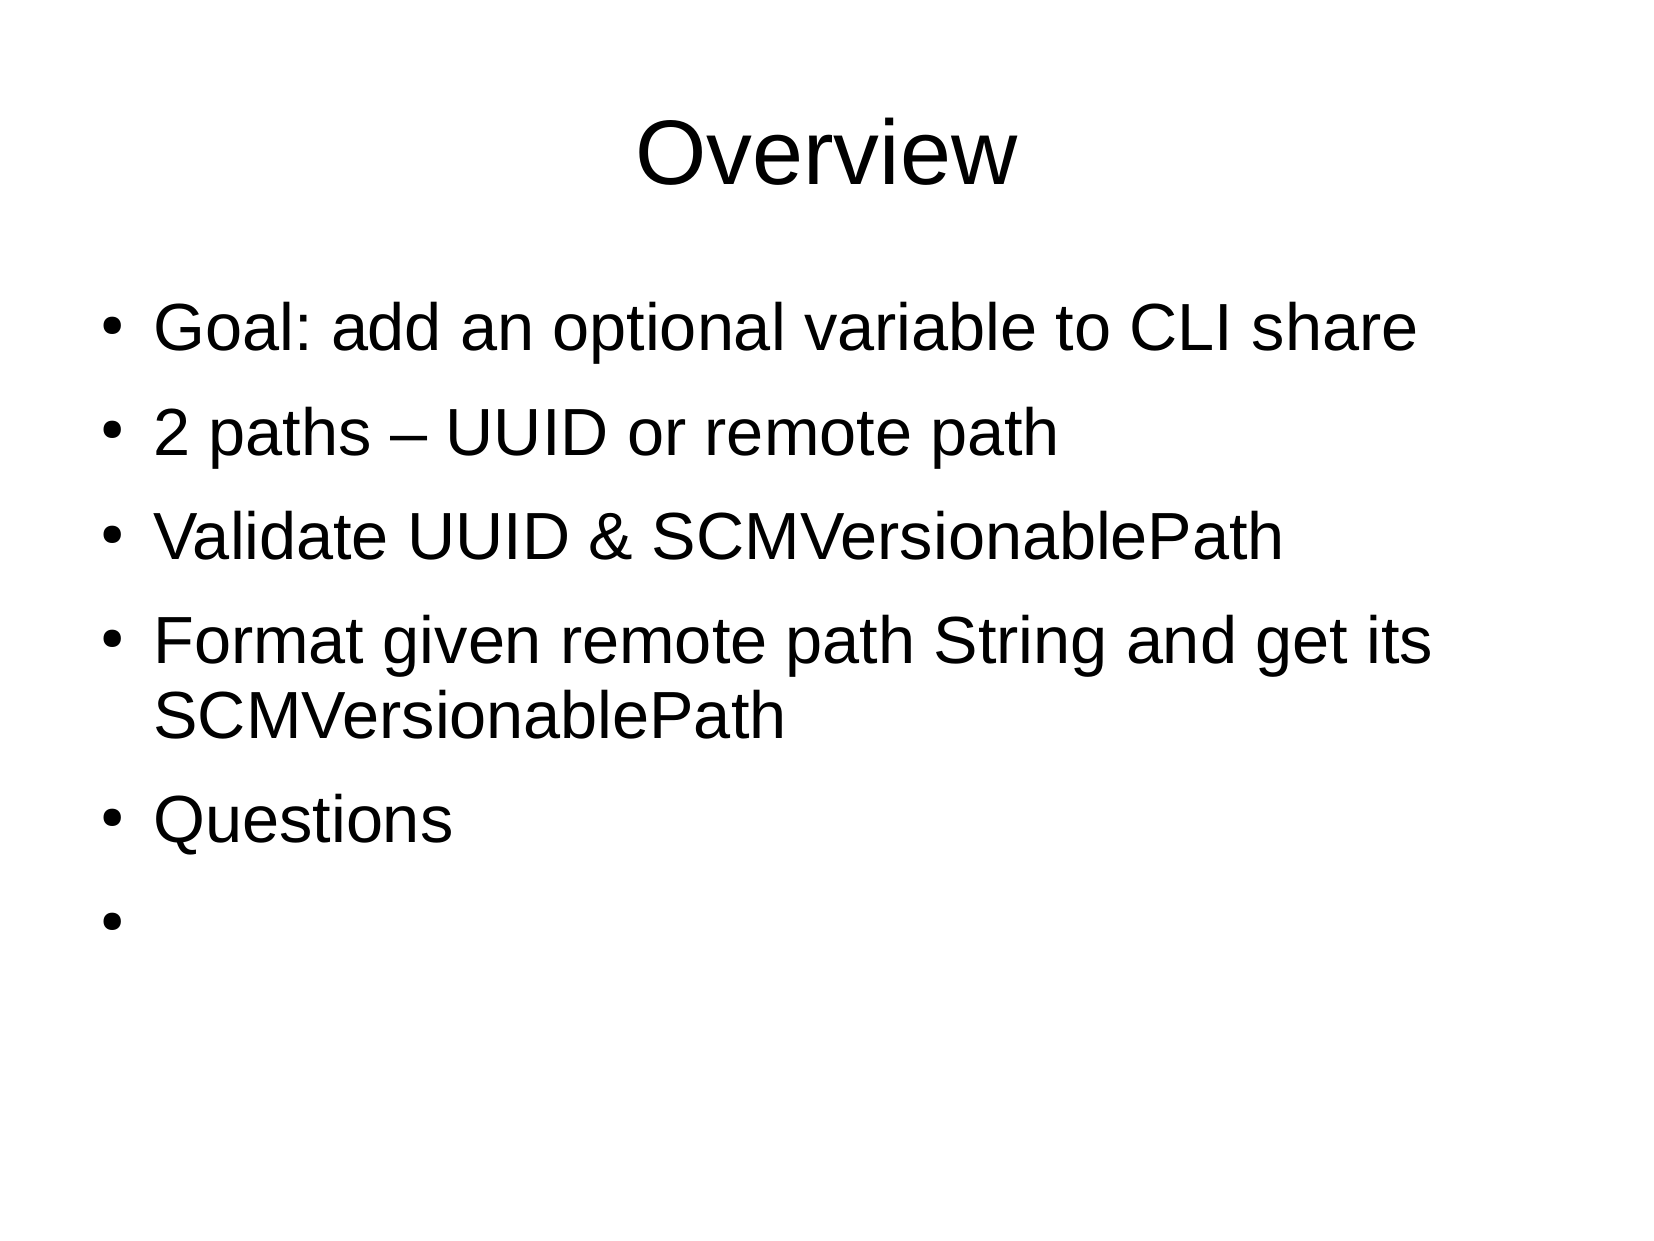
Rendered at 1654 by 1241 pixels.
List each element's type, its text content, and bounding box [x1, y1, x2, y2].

title Overview [82, 56, 1571, 250]
list Goal: add an optional variable to CLI share 2 paths – UUID or remote path Validate UUID & SCMVersionablePath Format given remote path String and get its SCMVersionablePath Questions [82, 290, 1571, 1094]
